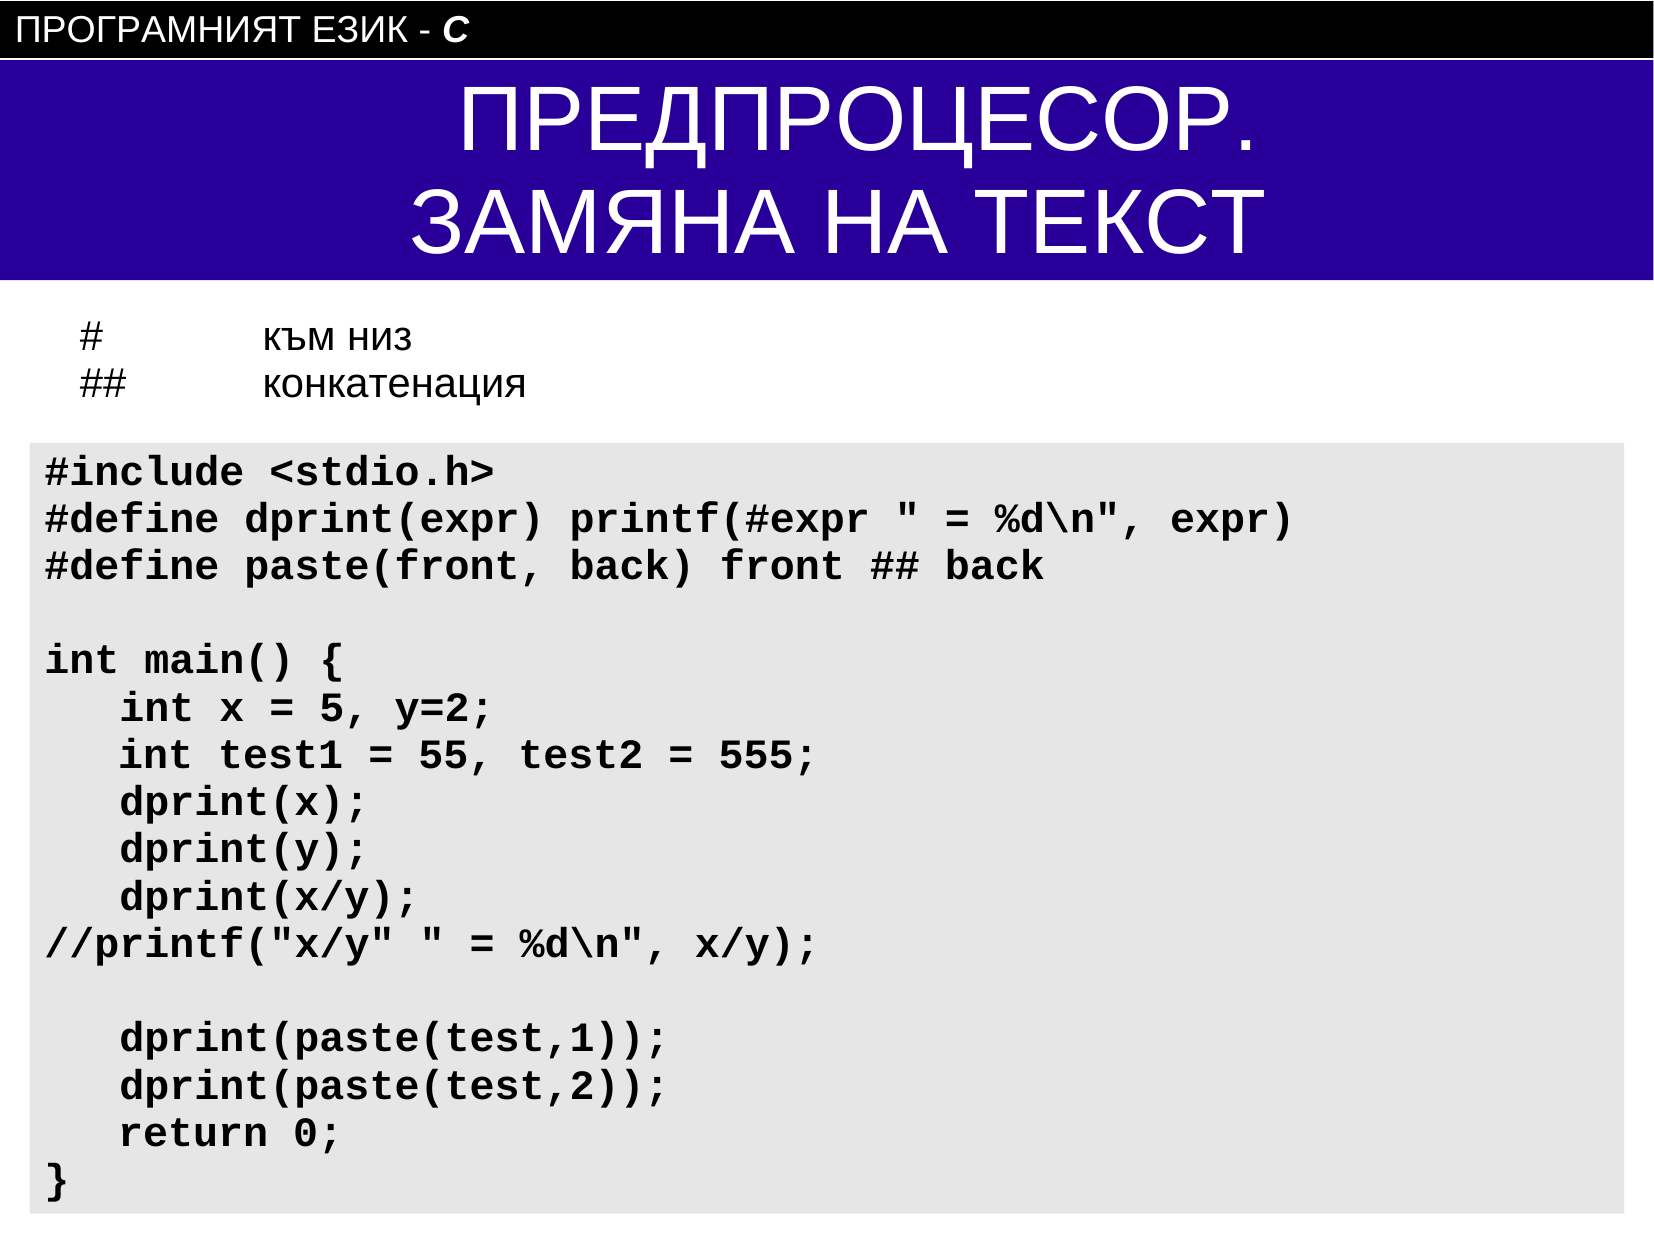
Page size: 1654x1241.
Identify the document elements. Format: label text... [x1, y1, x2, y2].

text_box #include <stdio.h> #define dprint(expr) printf(#expr " = %d\n", expr) #define paste(front, back) front ## back int main() { int x = 5, y=2; int test1 = 55, test2 = 555; dprint(x); dprint(y); dprint(x/y); //printf("x/y" " = %d\n", x/y); dprint(paste(test,1)); dprint(paste(test,2)); return 0; } [29, 442, 1625, 1214]
text_box # към низ ## конкатенация [29, 305, 1625, 414]
text_box ПРОГРАМНИЯT ЕЗИК - С [0, 1, 1654, 58]
text_box ПРЕДПРОЦЕСОР. ЗАМЯНА НА ТЕКСТ [0, 60, 1654, 281]
